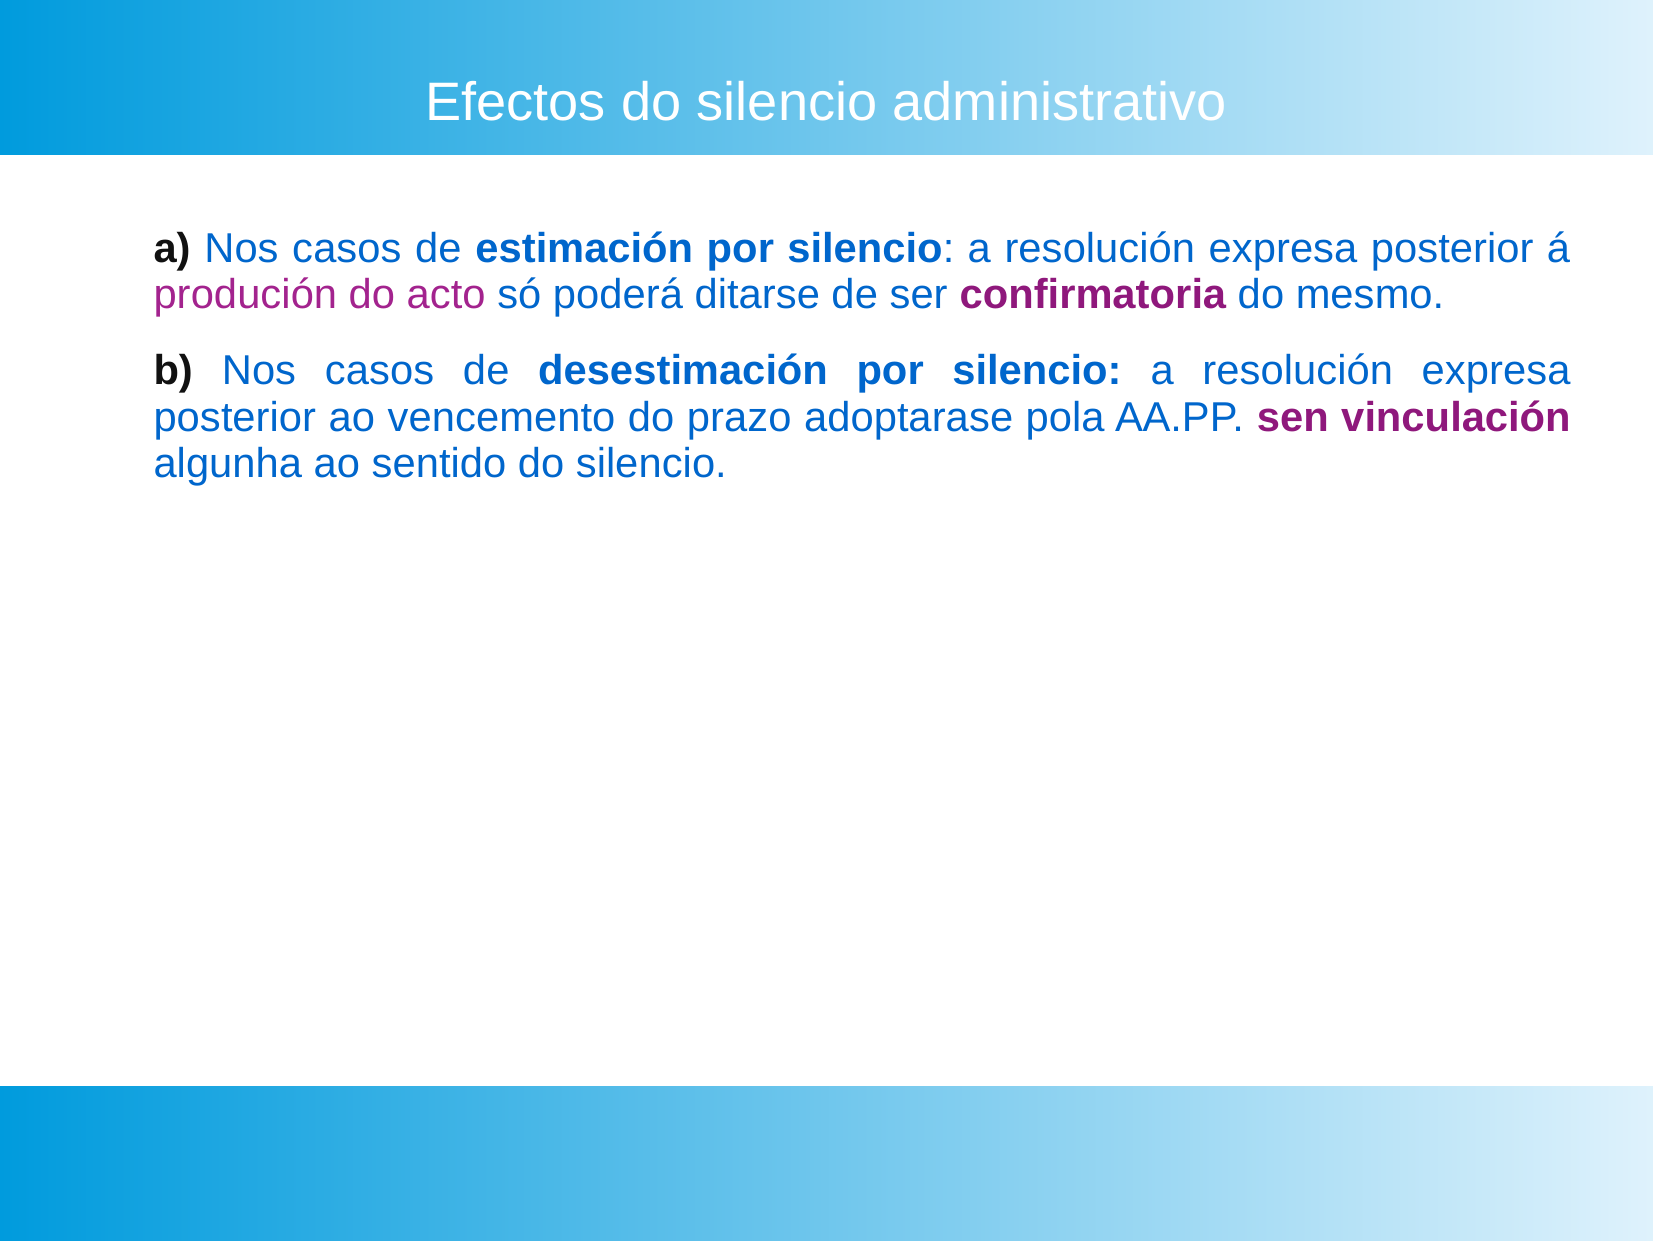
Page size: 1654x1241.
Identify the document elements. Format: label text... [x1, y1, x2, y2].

title Efectos do silencio administrativo [82, 49, 1571, 155]
list a) Nos casos de estimación por silencio: a resolución expresa posterior á produción do acto só poderá ditarse de ser confirmatoria do mesmo. b) Nos casos de desestimación por silencio: a resolución expresa posterior ao vencemento do prazo adoptarase pola AA.PP. sen vinculación algunha ao sentido do silencio. [82, 224, 1571, 1010]
